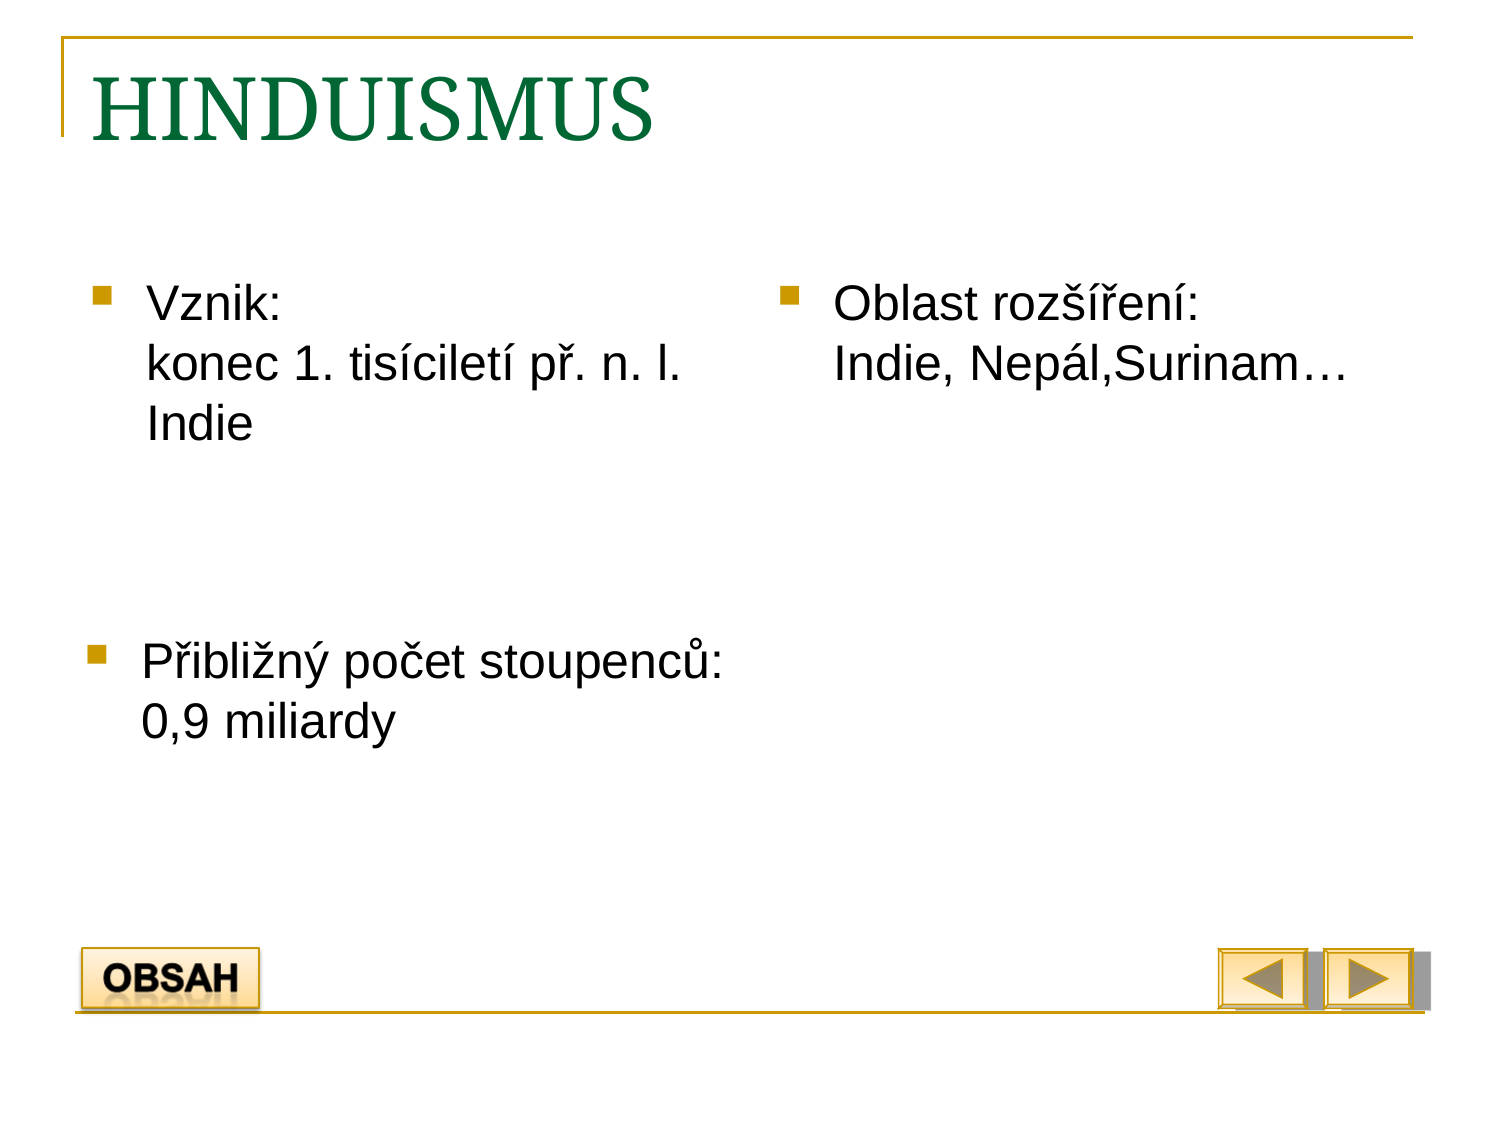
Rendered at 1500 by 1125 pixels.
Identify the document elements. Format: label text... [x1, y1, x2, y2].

list Oblast rozšíření: Indie, Nepál,Surinam… [762, 262, 1426, 563]
text_box [1220, 949, 1308, 1009]
list Vznik: konec 1. tisíciletí př. n. l. Indie [75, 262, 738, 598]
text_box [1325, 949, 1413, 1009]
text_box Přibližný počet stoupenců: 0,9 miliardy [70, 621, 779, 957]
picture [69, 938, 272, 1055]
title HINDUISMUS [75, 45, 1426, 233]
